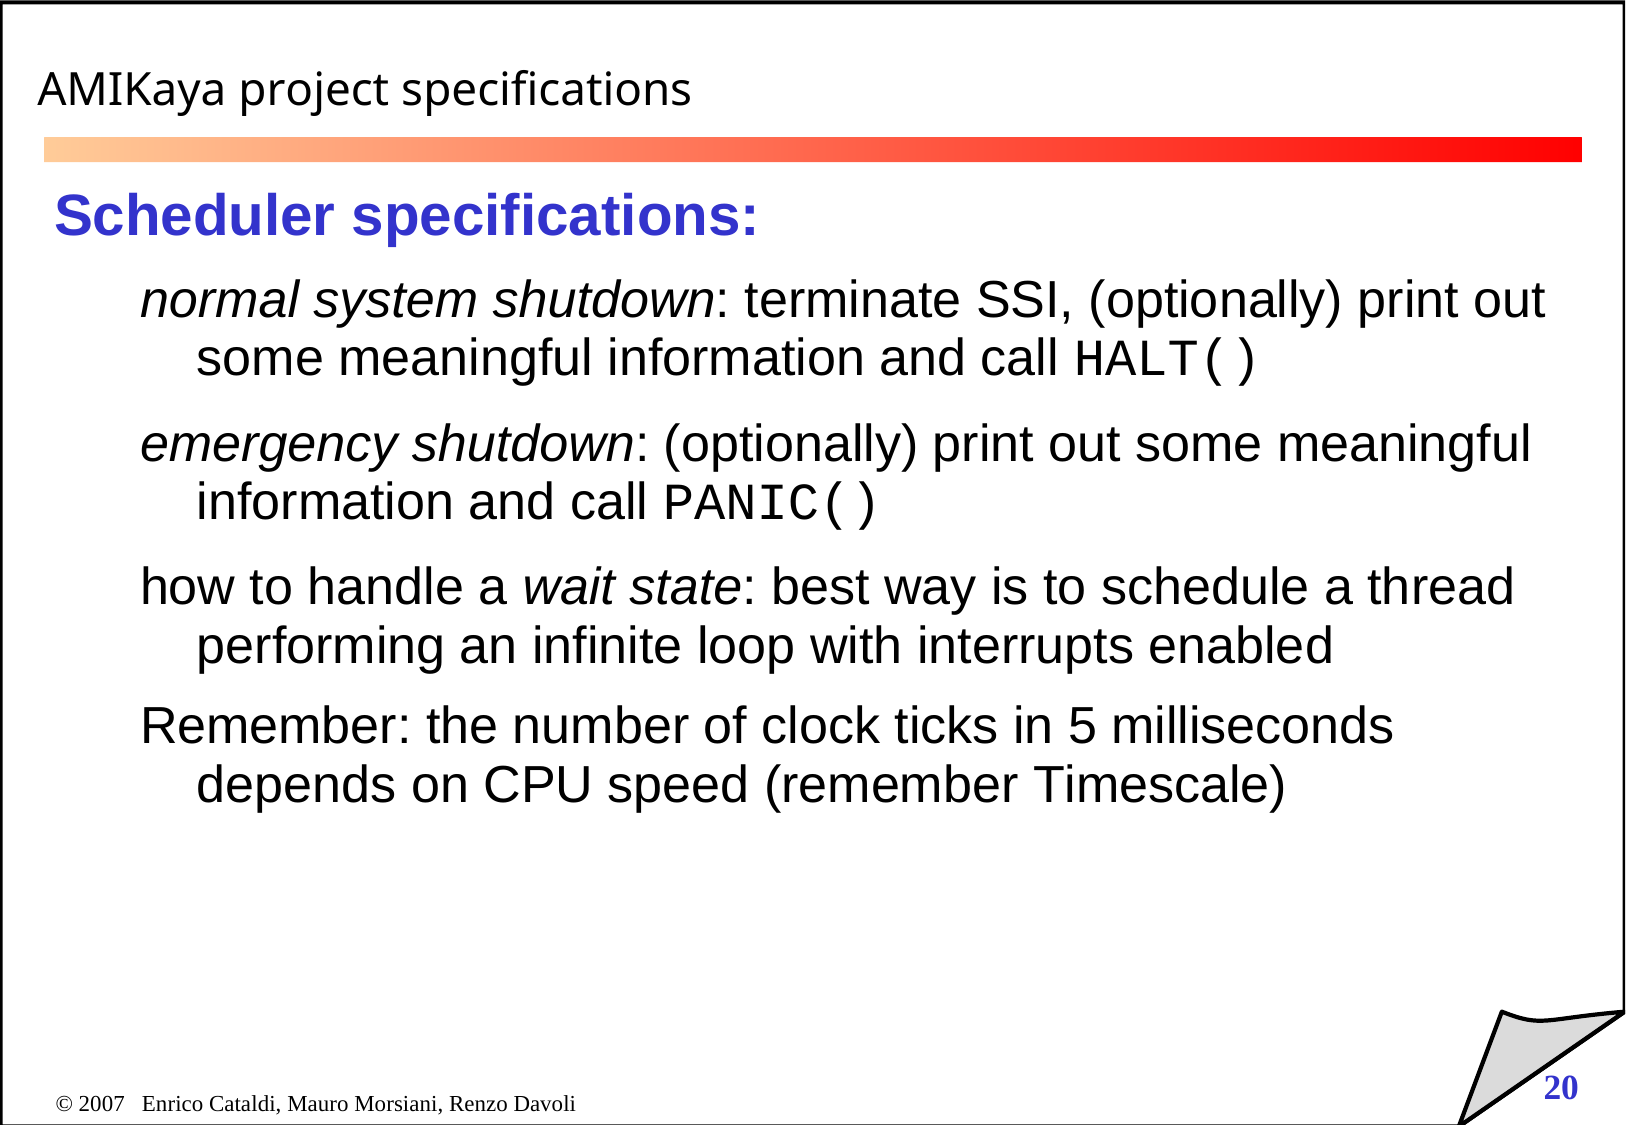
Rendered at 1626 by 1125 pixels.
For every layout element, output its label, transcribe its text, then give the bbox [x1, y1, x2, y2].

list Scheduler specifications: normal system shutdown: terminate SSI, (optionally) print out some meaningful information and call HALT() emergency shutdown: (optionally) print out some meaningful information and call PANIC() how to handle a wait state: best way is to schedule a thread performing an infinite loop with interrupts enabled Remember: the number of clock ticks in 5 milliseconds depends on CPU speed (remember Timescale) [54, 187, 1571, 1083]
title AMIKaya project specifications [37, 44, 1588, 131]
